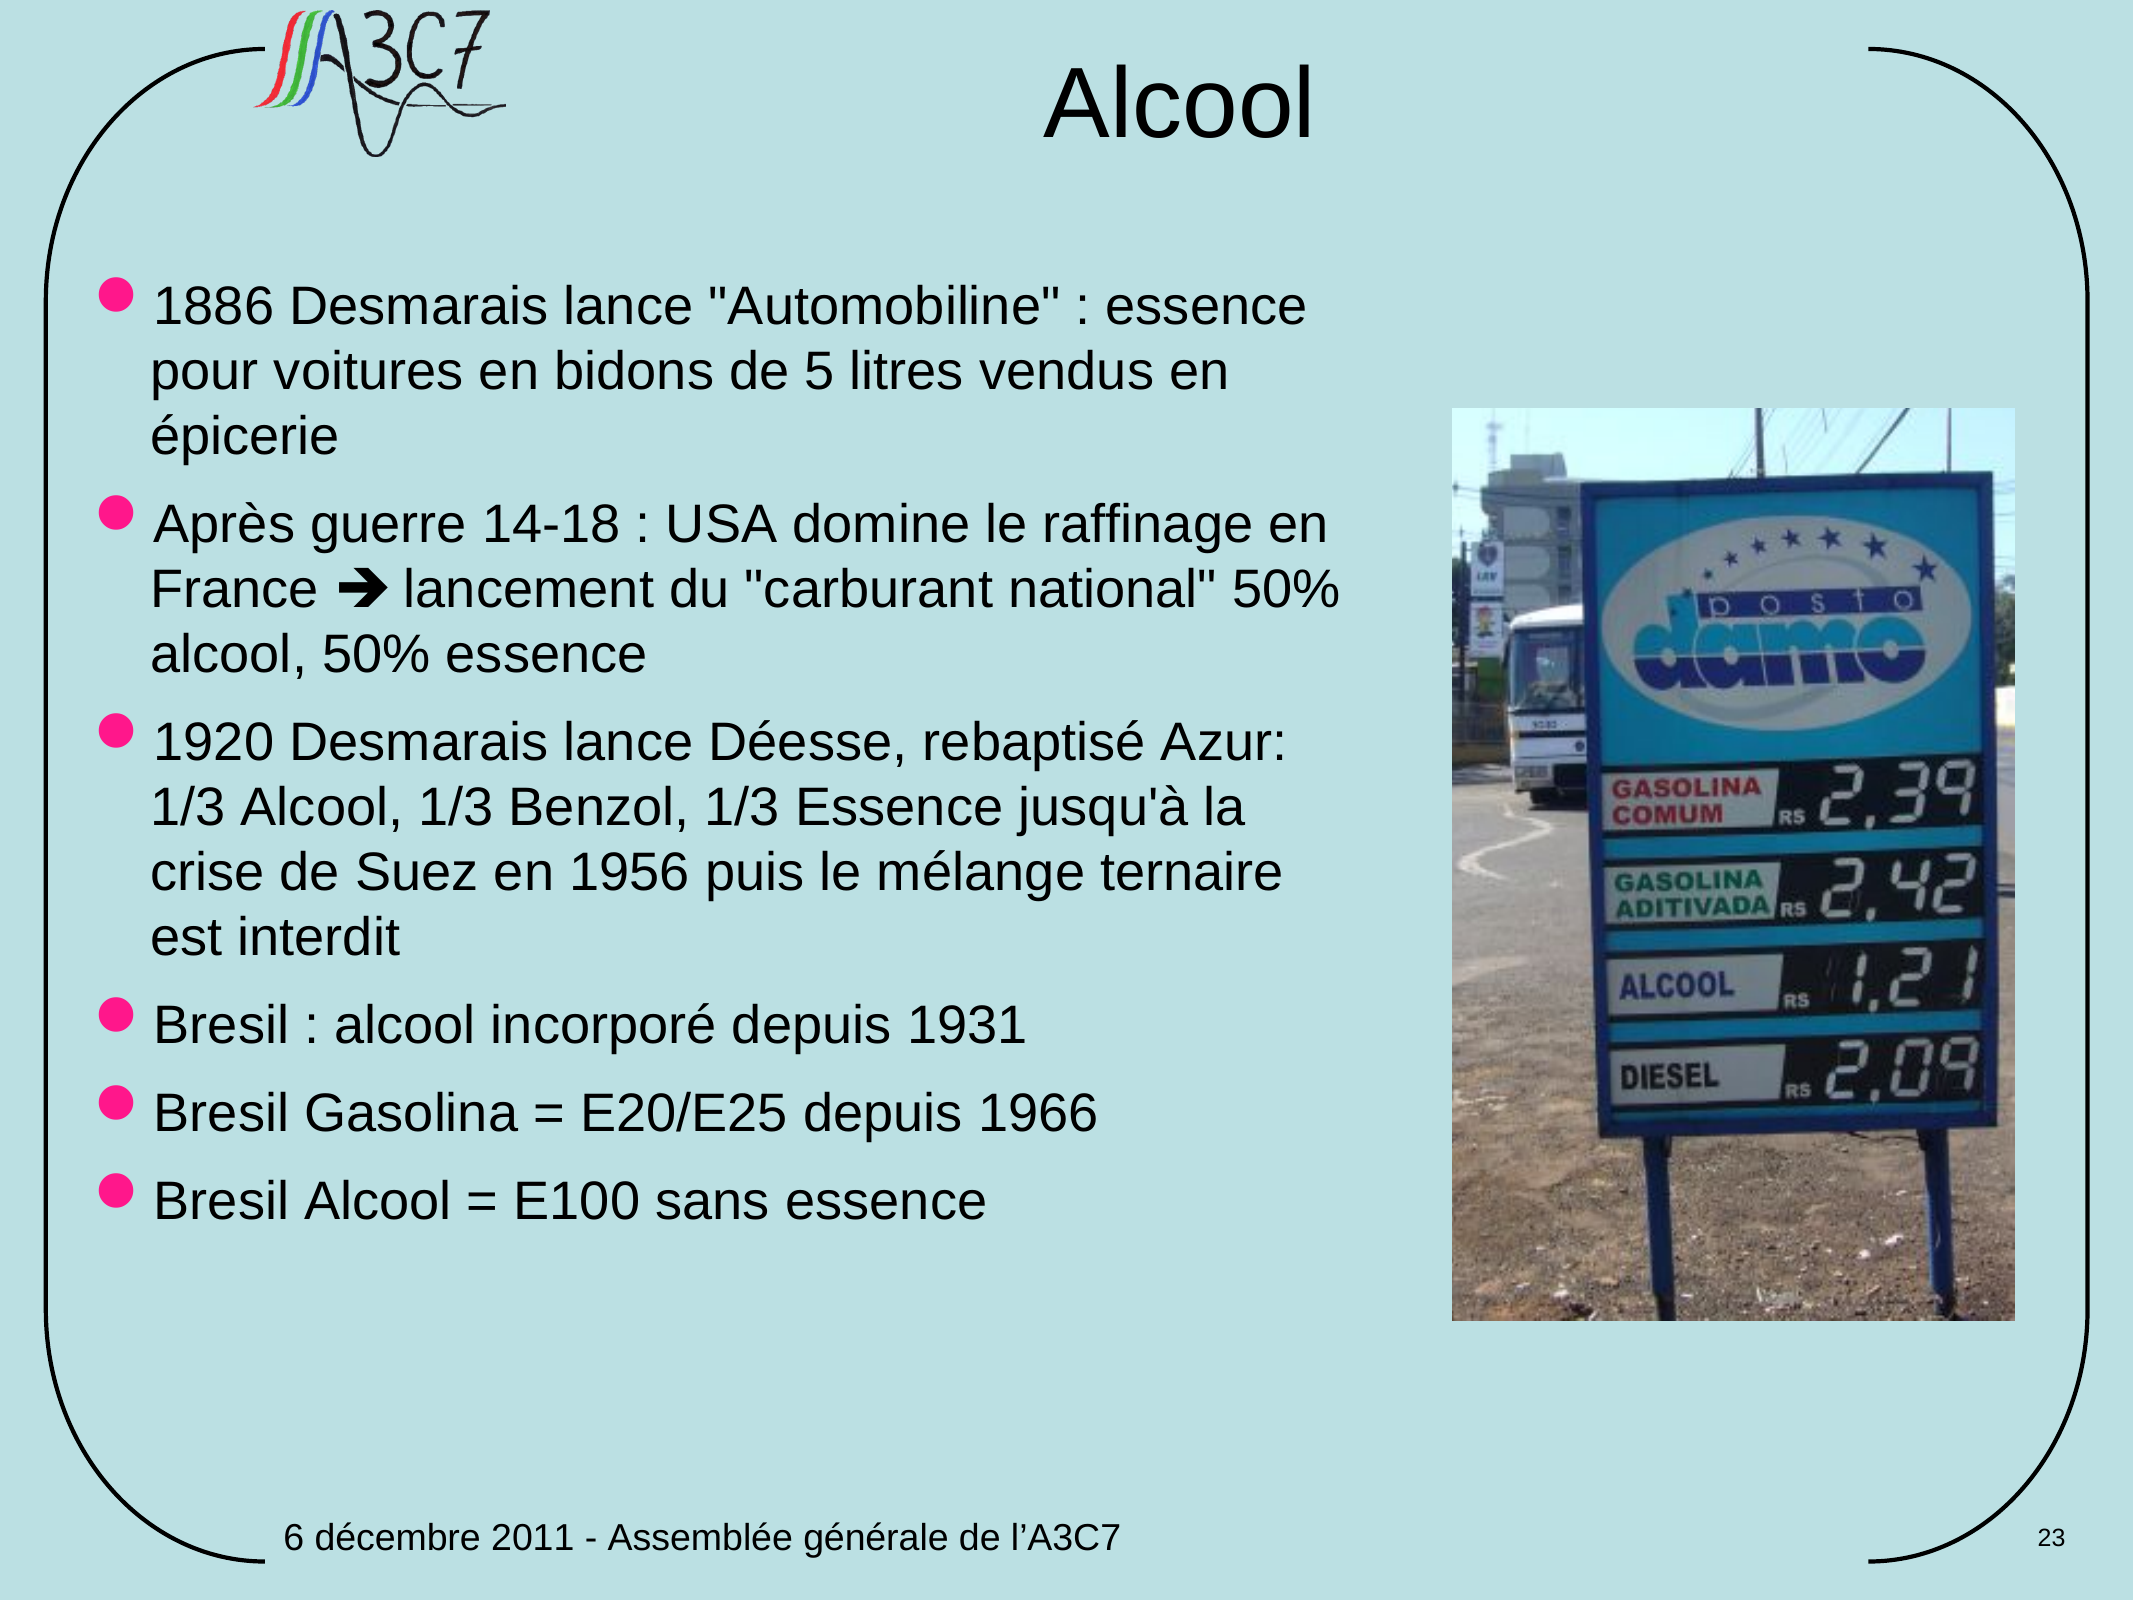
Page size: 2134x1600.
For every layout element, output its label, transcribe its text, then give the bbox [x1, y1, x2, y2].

text_box 6 décembre 2011 - Assemblée générale de l’A3C7 [274, 1512, 1131, 1558]
picture [1452, 408, 2015, 1321]
list 1886 Desmarais lance "Automobiline" : essence pour voitures en bidons de 5 litres vendus en épicerie Après guerre 14-18 : USA domine le raffinage en France  lancement du "carburant national" 50% alcool, 50% essence 1920 Desmarais lance Déesse, rebaptisé Azur: 1/3 Alcool, 1/3 Benzol, 1/3 Essence jusqu'à la crise de Suez en 1956 puis le mélange ternaire est interdit Bresil : alcool incorporé depuis 1931 Bresil Gasolina = E20/E25 depuis 1966 Bresil Alcool = E100 sans essence [79, 261, 1378, 1429]
picture [253, 10, 506, 157]
title Alcool [515, 29, 1855, 173]
